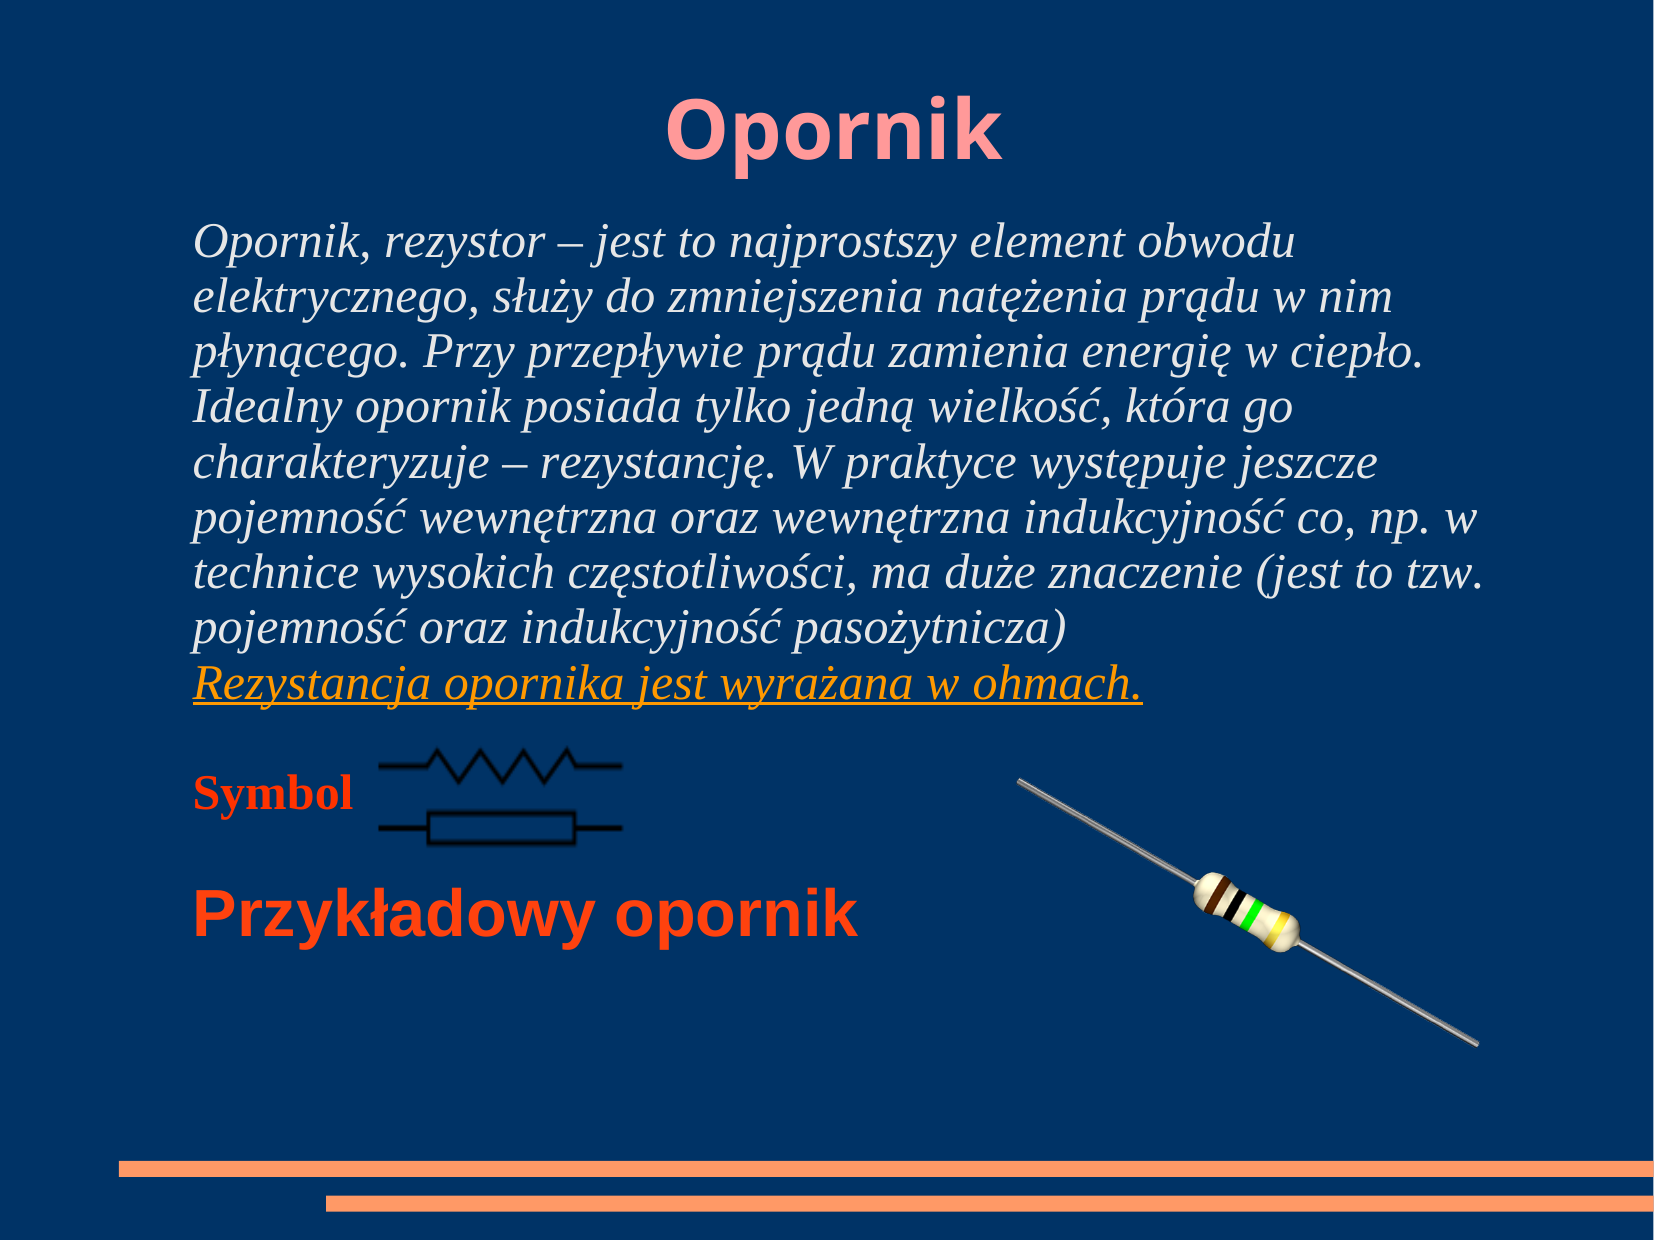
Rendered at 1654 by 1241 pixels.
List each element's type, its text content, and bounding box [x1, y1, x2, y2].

picture [377, 744, 626, 851]
title Opornik [126, 23, 1540, 212]
list Opornik, rezystor – jest to najprostszy element obwodu elektrycznego, służy do zmniejszenia natężenia prądu w nim płynącego. Przy przepływie prądu zamienia energię w ciepło. Idealny opornik posiada tylko jedną wielkość, która go charakteryzuje – rezystancję. W praktyce występuje jeszcze pojemność wewnętrzna oraz wewnętrzna indukcyjność co, np. w technice wysokich częstotliwości, ma duże znaczenie (jest to tzw. pojemność oraz indukcyjność pasożytnicza) Rezystancja opornika jest wyrażana w ohmach. Symbol Przykładowy opornik [121, 212, 1561, 1023]
picture [885, 611, 1595, 1229]
